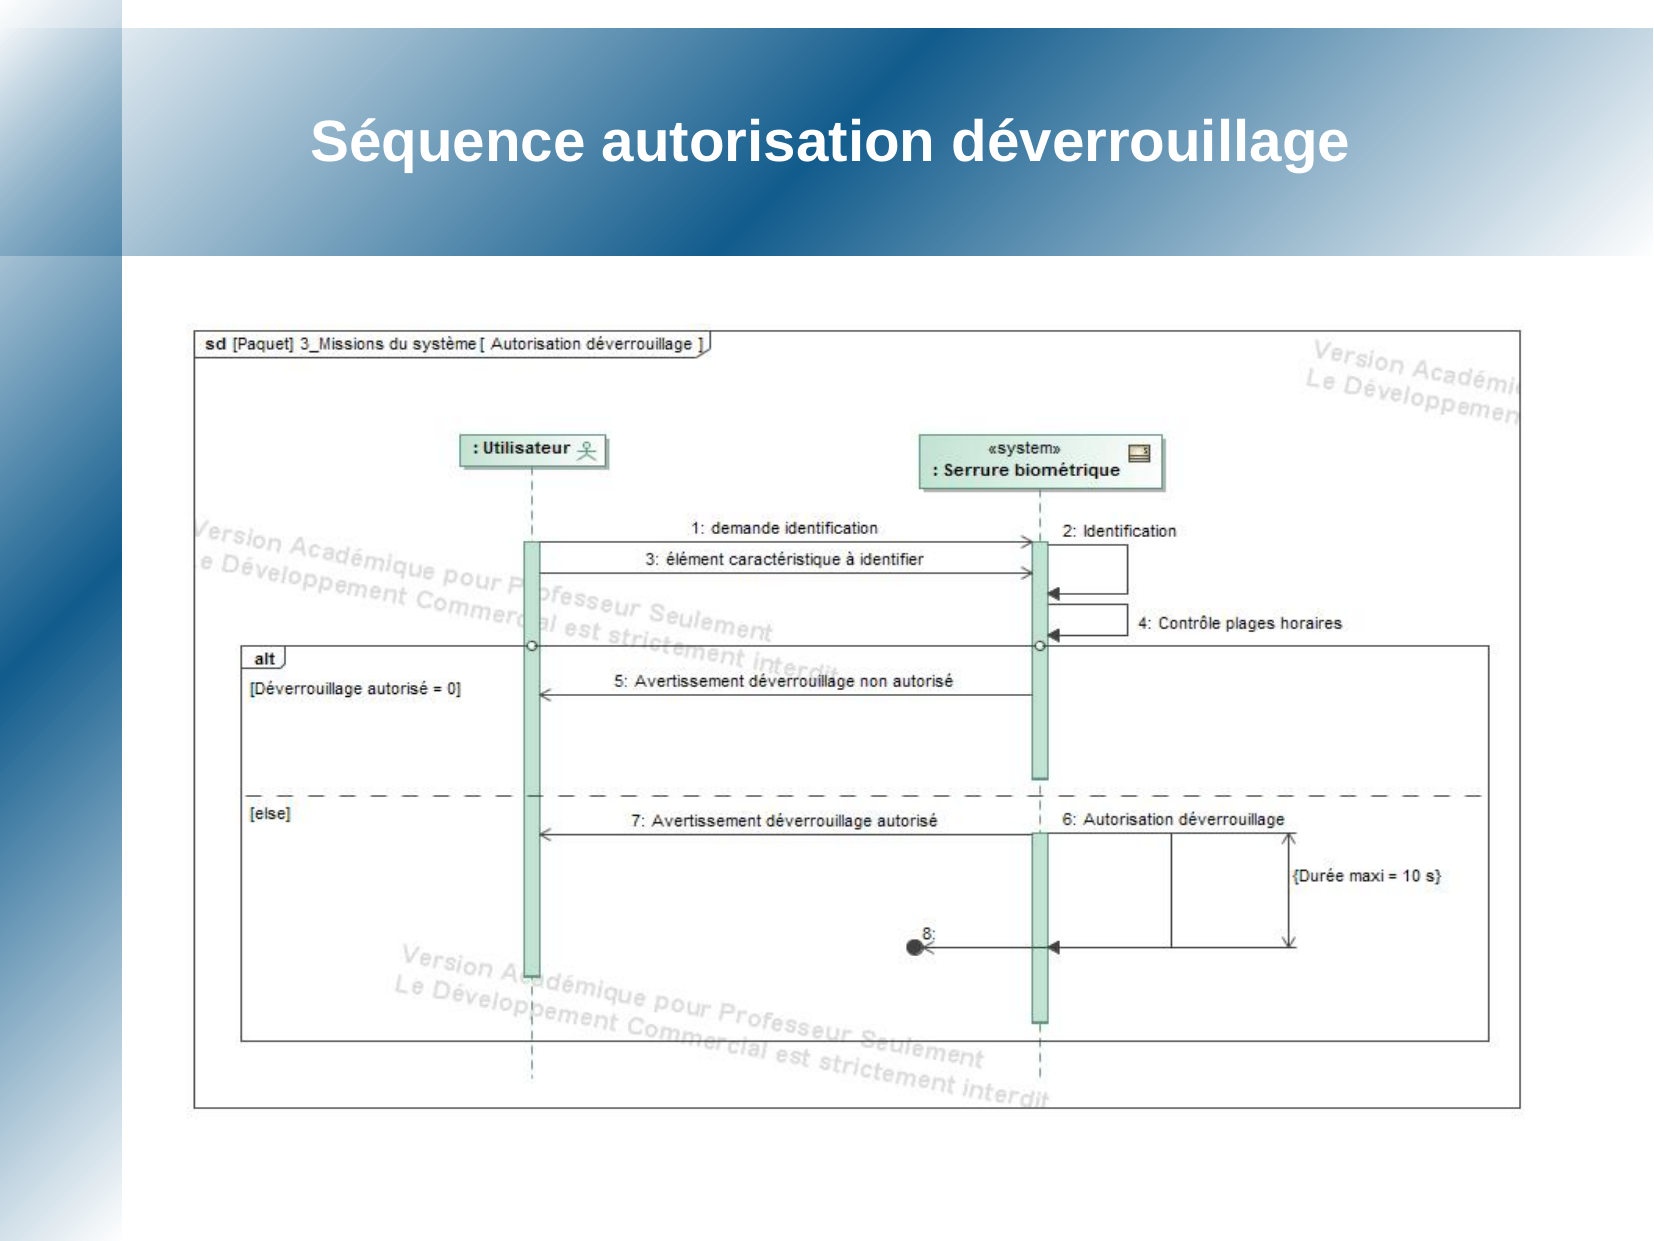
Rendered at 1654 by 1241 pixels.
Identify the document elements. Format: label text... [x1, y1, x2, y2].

title Séquence autorisation déverrouillage [125, 45, 1537, 238]
subtitle [127, 323, 1603, 1167]
